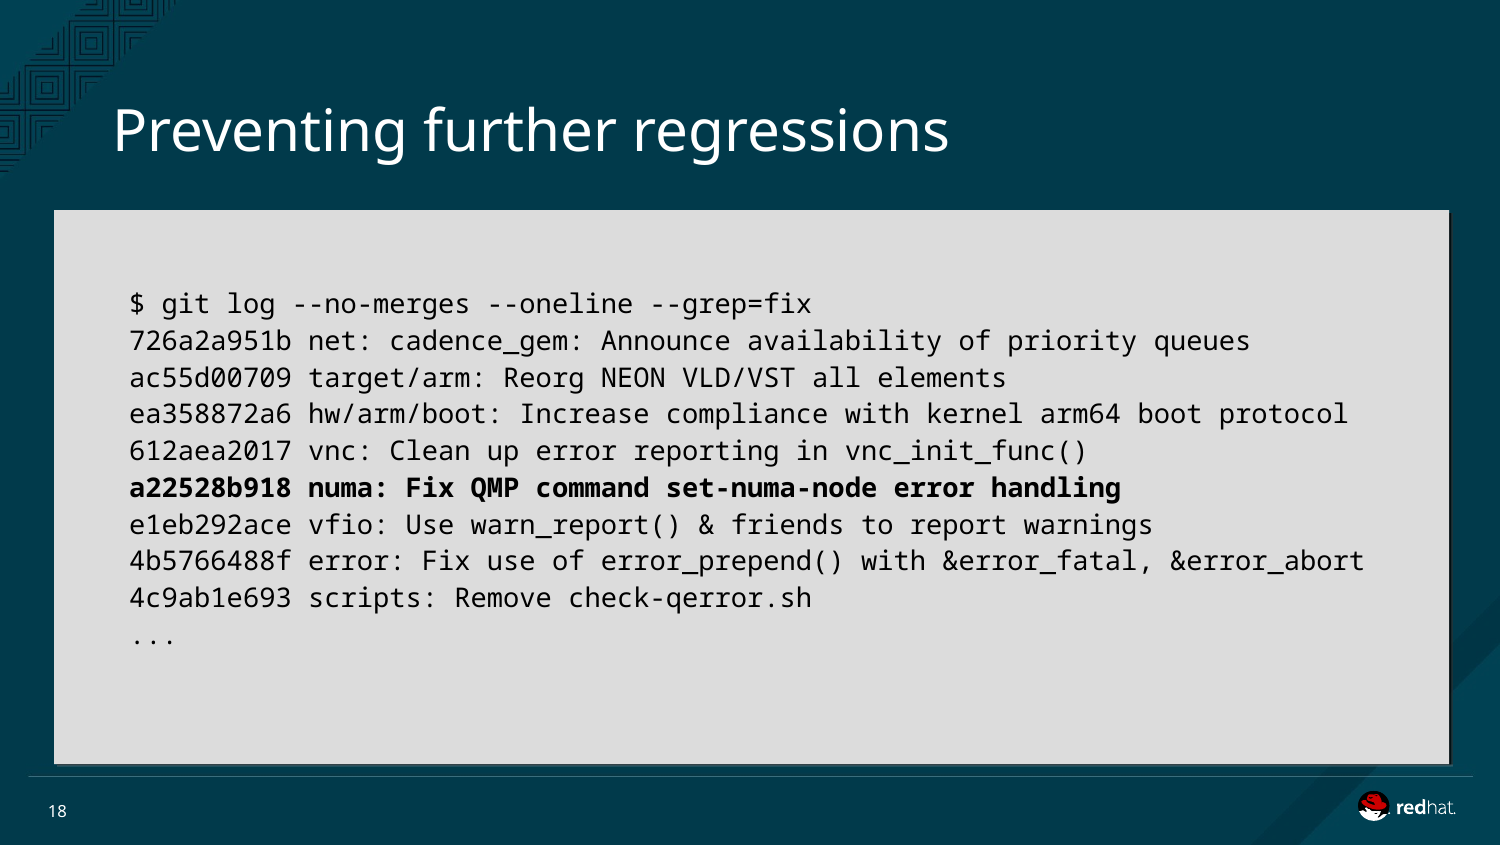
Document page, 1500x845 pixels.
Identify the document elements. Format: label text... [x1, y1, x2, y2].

picture [99, 38, 103, 49]
text_box $ git log --no-merges --oneline --grep=fix 726a2a951b net: cadence_gem: Announce availability of priority queues ac55d00709 target/arm: Reorg NEON VLD/VST all elements ea358872a6 hw/arm/boot: Increase compliance with kernel arm64 boot protocol 612aea2017 vnc: Clean up error reporting in vnc_init_func() a22528b918 numa: Fix QMP command set-numa-node error handling e1eb292ace vfio: Use warn_report() & friends to report warnings 4b5766488f error: Fix use of error_prepend() with &error_fatal, &error_abort 4c9ab1e693 scripts: Remove check-qerror.sh ... [54, 210, 1450, 704]
title Preventing further regressions [112, 0, 1388, 169]
